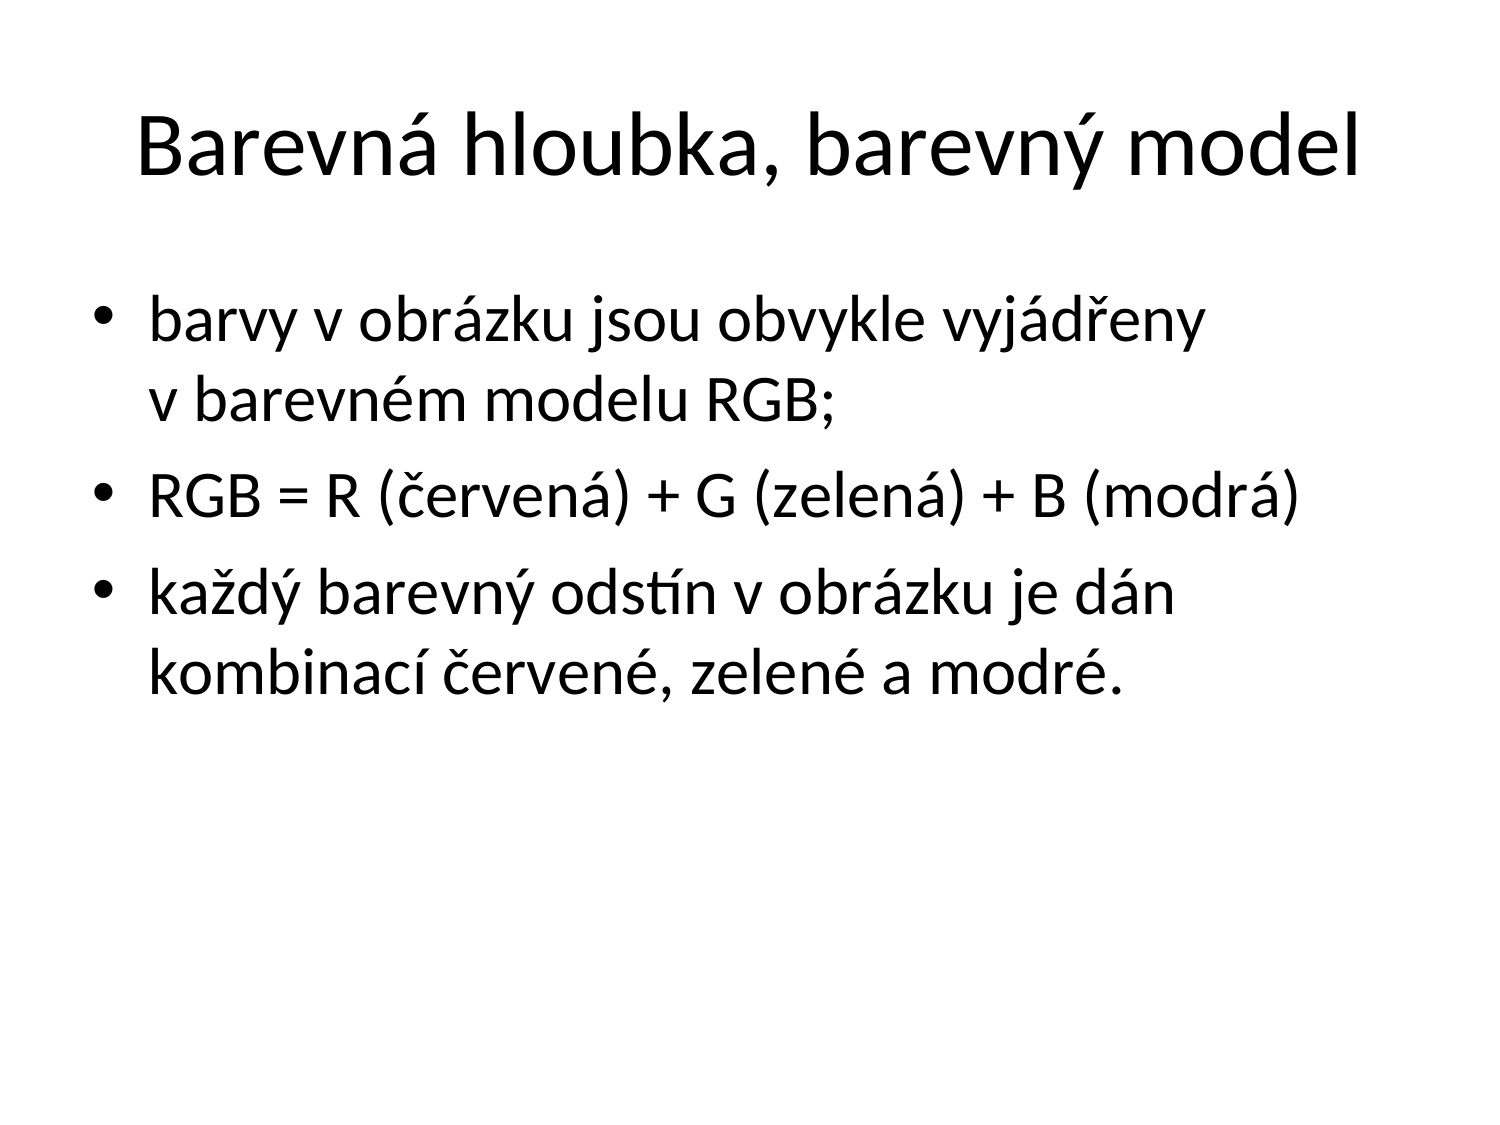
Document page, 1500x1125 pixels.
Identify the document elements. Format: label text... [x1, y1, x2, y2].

title Barevná hloubka, barevný model [75, 45, 1426, 233]
list barvy v obrázku jsou obvykle vyjádřeny v barevném modelu RGB; RGB = R (červená) + G (zelená) + B (modrá) každý barevný odstín v obrázku je dán kombinací červené, zelené a modré. [76, 267, 1427, 1010]
